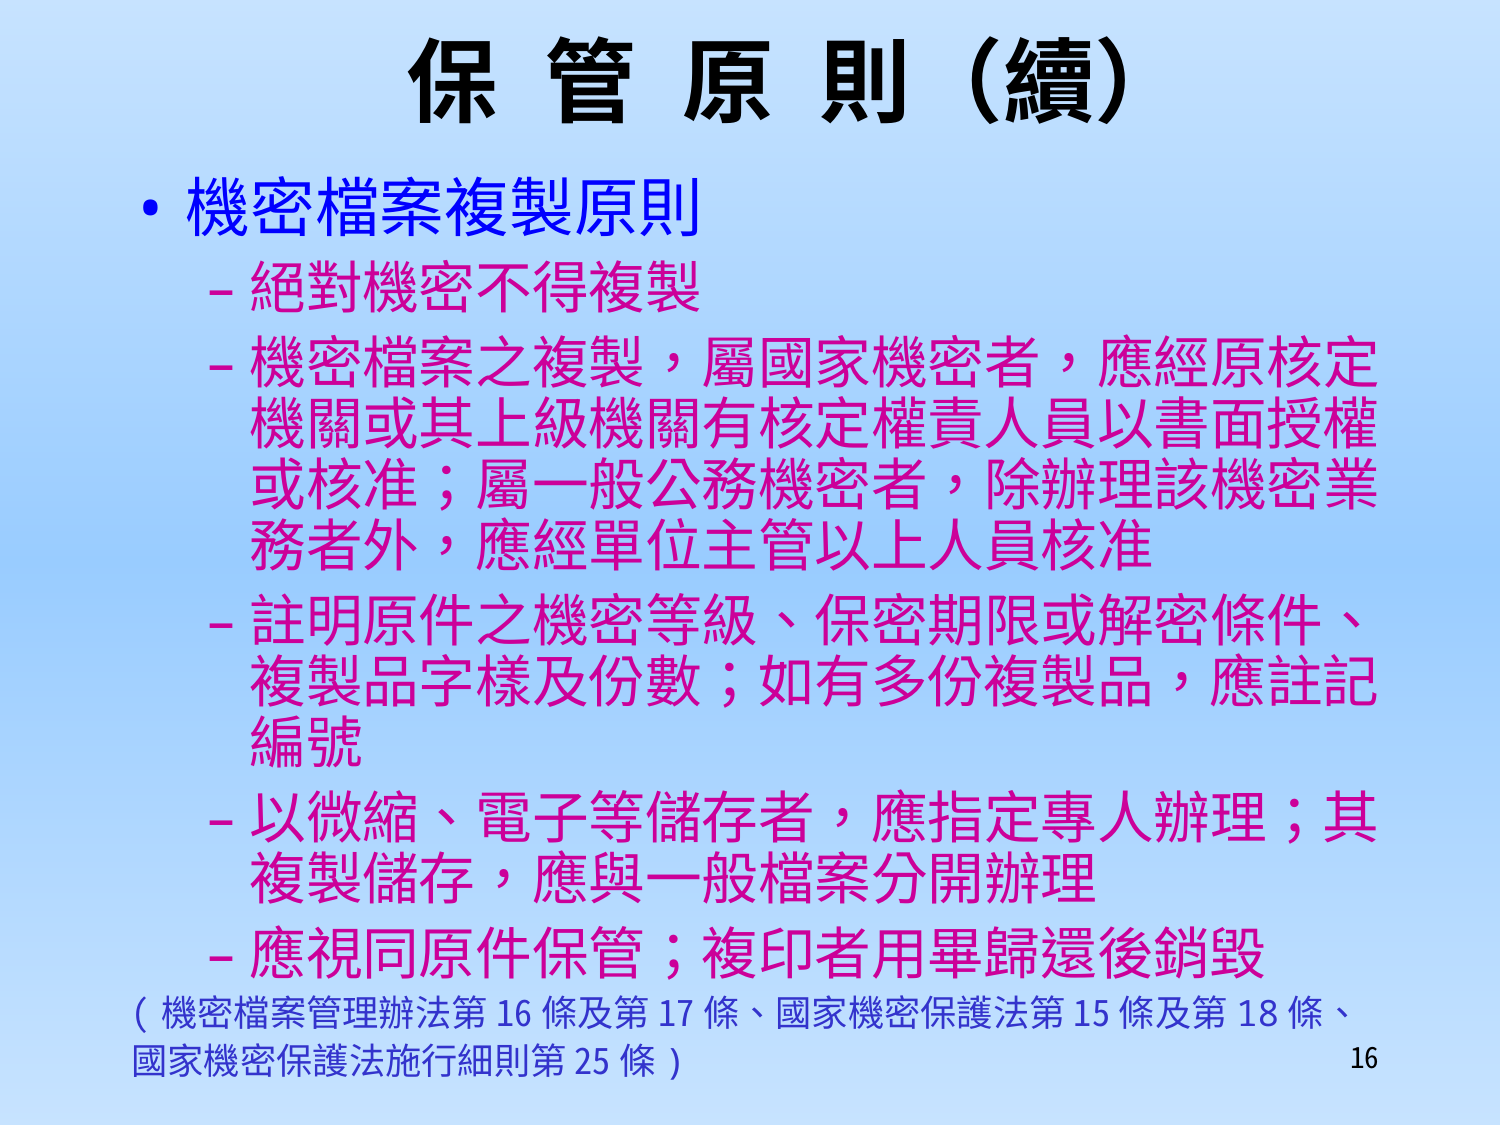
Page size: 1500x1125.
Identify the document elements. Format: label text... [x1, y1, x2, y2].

list 機密檔案複製原則 絕對機密不得複製 機密檔案之複製，屬國家機密者，應經原核定機關或其上級機關有核定權責人員以書面授權或核准；屬一般公務機密者，除辦理該機密業務者外，應經單位主管以上人員核准 註明原件之機密等級、保密期限或解密條件、複製品字樣及份數；如有多份複製品，應註記編號 以微縮、電子等儲存者，應指定專人辦理；其複製儲存，應與一般檔案分開辦理 應視同原件保管；複印者用畢歸還後銷毀 (機密檔案管理辦法第16條及第17條、國家機密保護法第15條及第18條、 國家機密保護法施行細則第25條) [123, 160, 1436, 1106]
title 保 管 原 則（續） [159, 3, 1435, 154]
